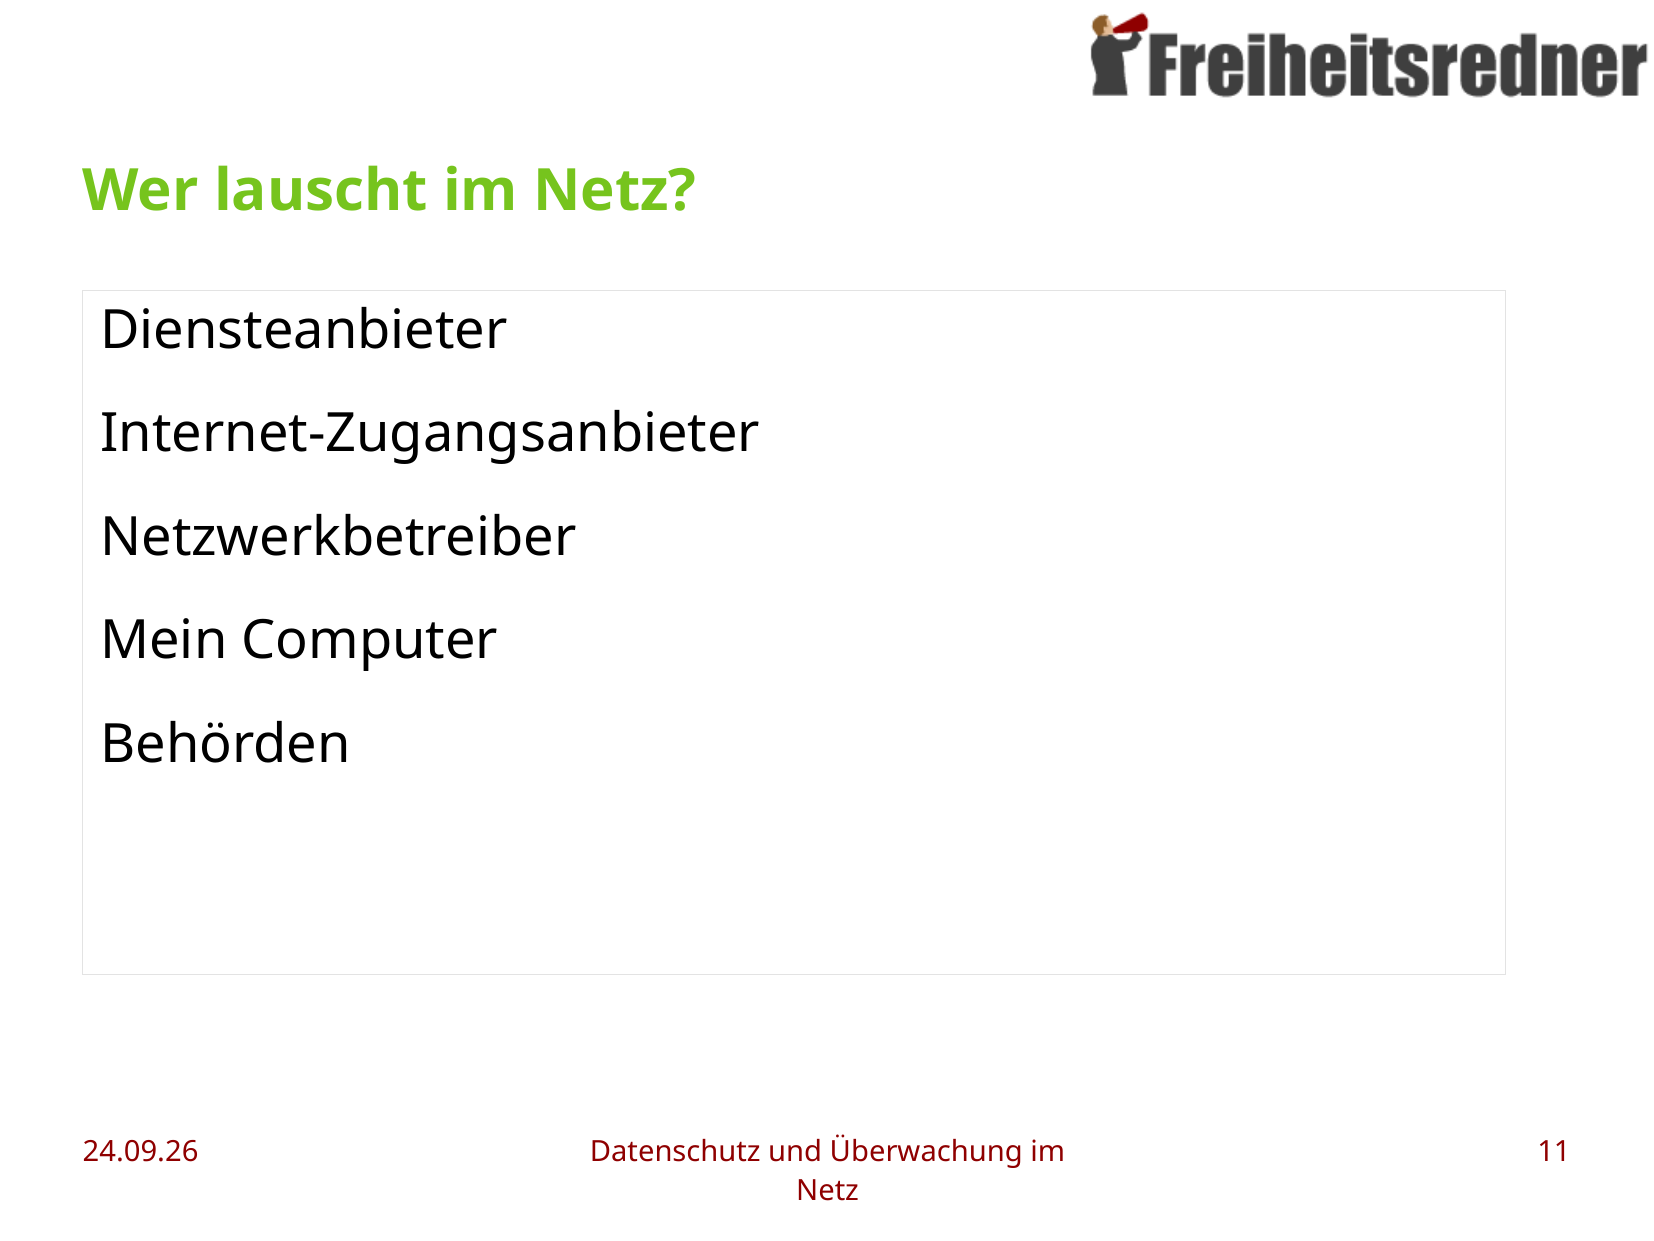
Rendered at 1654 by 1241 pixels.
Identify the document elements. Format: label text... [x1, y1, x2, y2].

list Diensteanbieter Internet-Zugangsanbieter Netzwerkbetreiber Mein Computer Behörden [82, 290, 1506, 975]
picture [1080, 5, 1650, 100]
title Wer lauscht im Netz? [82, 118, 1565, 257]
